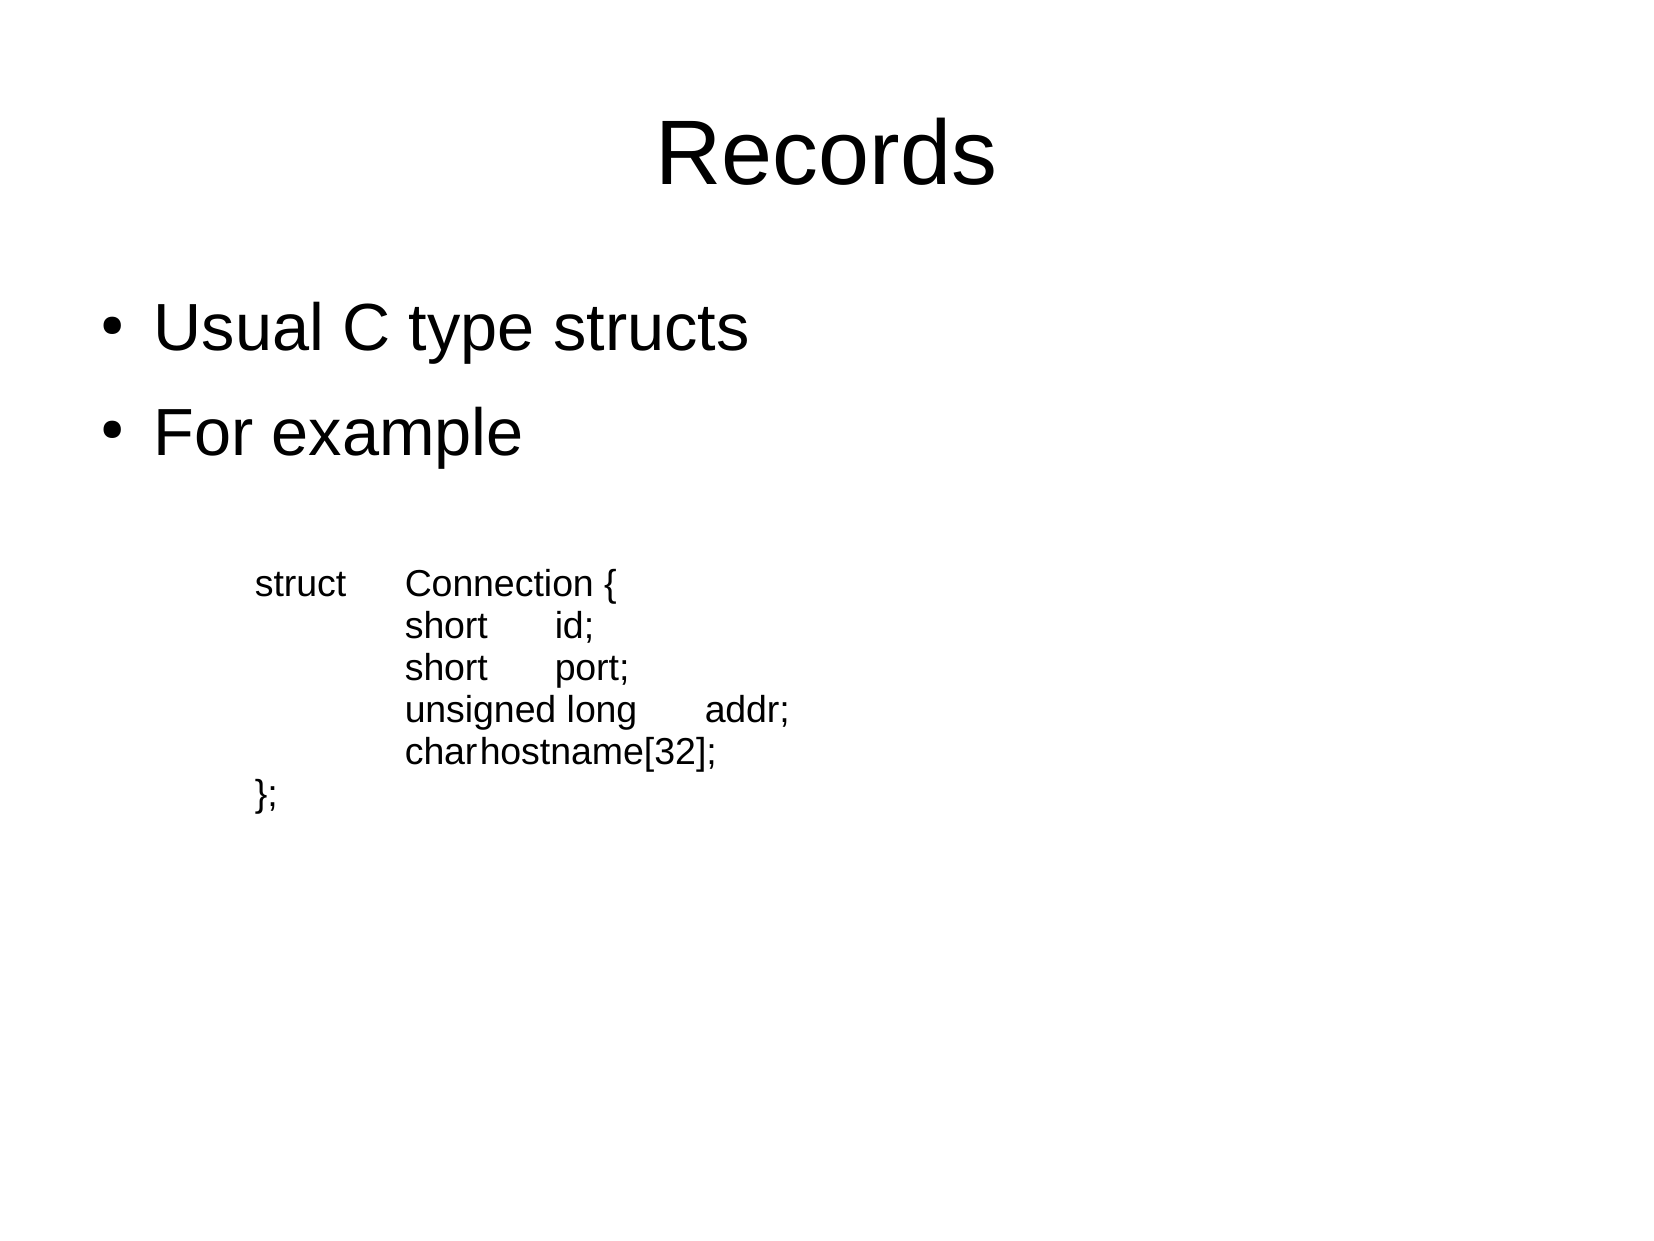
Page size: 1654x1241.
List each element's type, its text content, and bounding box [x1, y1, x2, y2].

text_box struct Connection { short id; short port; unsigned long addr; char hostname[32]; }; [240, 555, 805, 822]
list Usual C type structs For example [82, 290, 1571, 541]
title Records [82, 49, 1571, 257]
